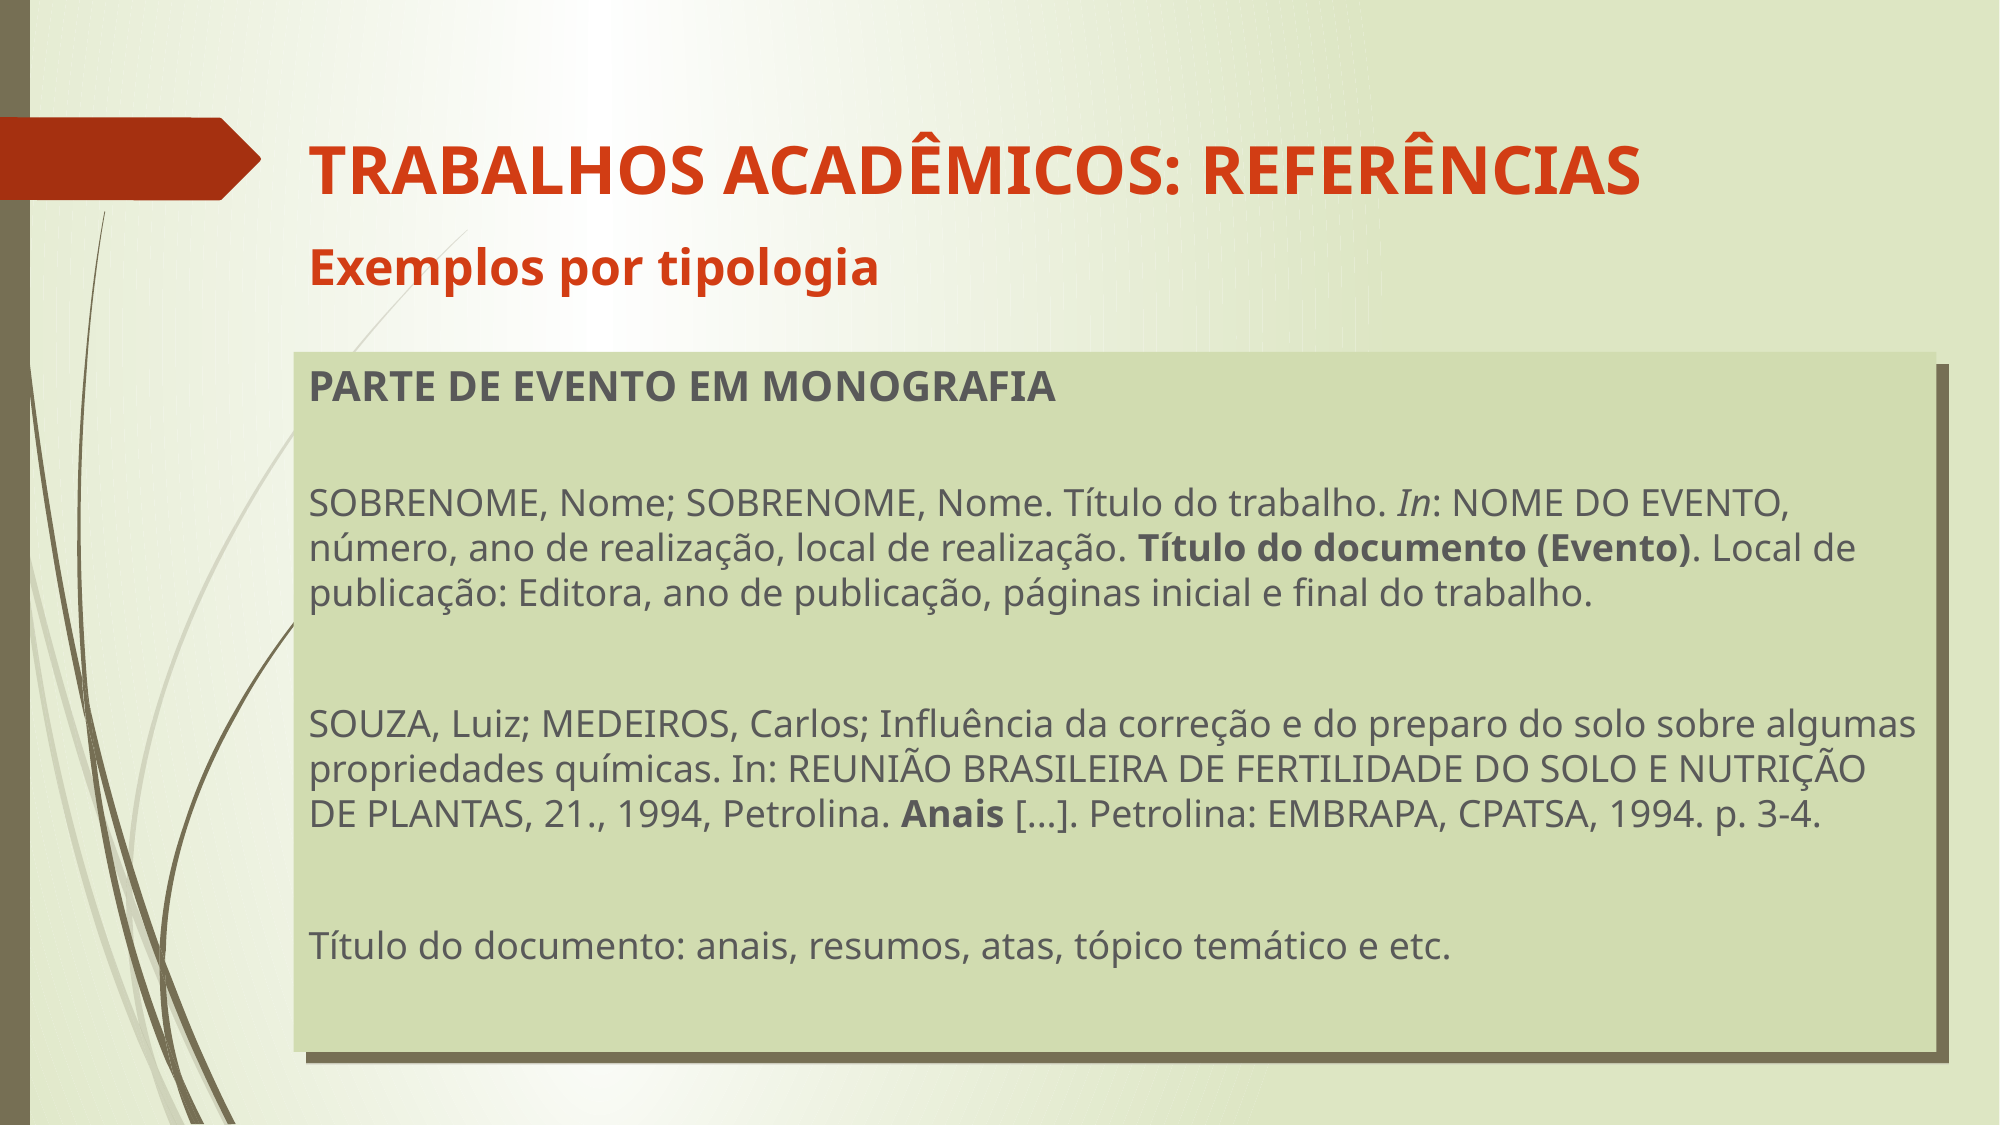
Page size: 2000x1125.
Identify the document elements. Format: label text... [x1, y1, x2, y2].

list PARTE DE EVENTO EM MONOGRAFIA SOBRENOME, Nome; SOBRENOME, Nome. Título do trabalho. In: NOME DO EVENTO, número, ano de realização, local de realização. Título do documento (Evento). Local de publicação: Editora, ano de publicação, páginas inicial e final do trabalho. SOUZA, Luiz; MEDEIROS, Carlos; Influência da correção e do preparo do solo sobre algumas propriedades químicas. In: REUNIÃO BRASILEIRA DE FERTILIDADE DO SOLO E NUTRIÇÃO DE PLANTAS, 21., 1994, Petrolina. Anais [...]. Petrolina: EMBRAPA, CPATSA, 1994. p. 3-4. Título do documento: anais, resumos, atas, tópico temático e etc. [293, 351, 1937, 1052]
text_box Exemplos por tipologia [293, 228, 1872, 330]
text_box TRABALHOS ACADÊMICOS: REFERÊNCIAS [293, 120, 1937, 233]
